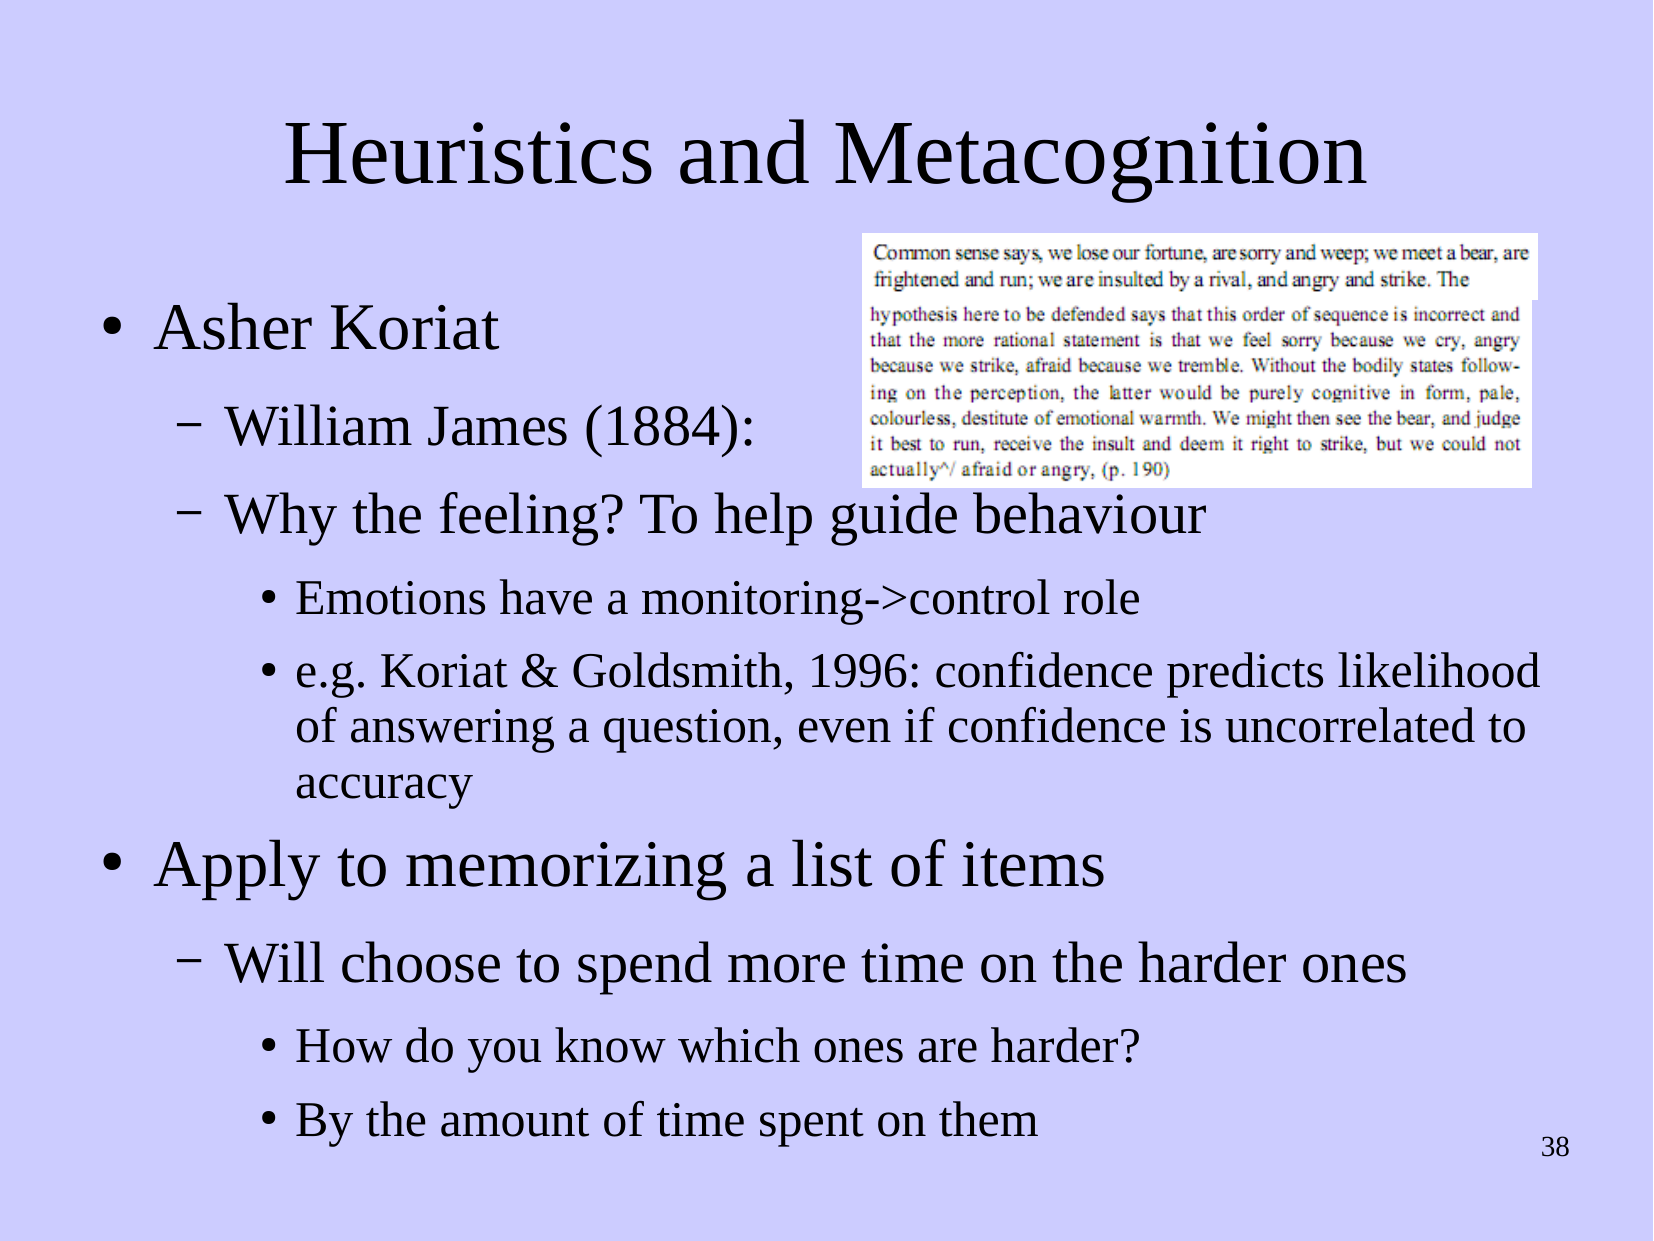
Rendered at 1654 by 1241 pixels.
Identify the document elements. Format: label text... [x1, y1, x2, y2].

picture [862, 233, 1538, 488]
title Heuristics and Metacognition [82, 49, 1571, 257]
list Asher Koriat William James (1884): Why the feeling? To help guide behaviour Emotions have a monitoring->control role e.g. Koriat & Goldsmith, 1996: confidence predicts likelihood of answering a question, even if confidence is uncorrelated to accuracy Apply to memorizing a list of items Will choose to spend more time on the harder ones How do you know which ones are harder? By the amount of time spent on them [82, 290, 1571, 1147]
